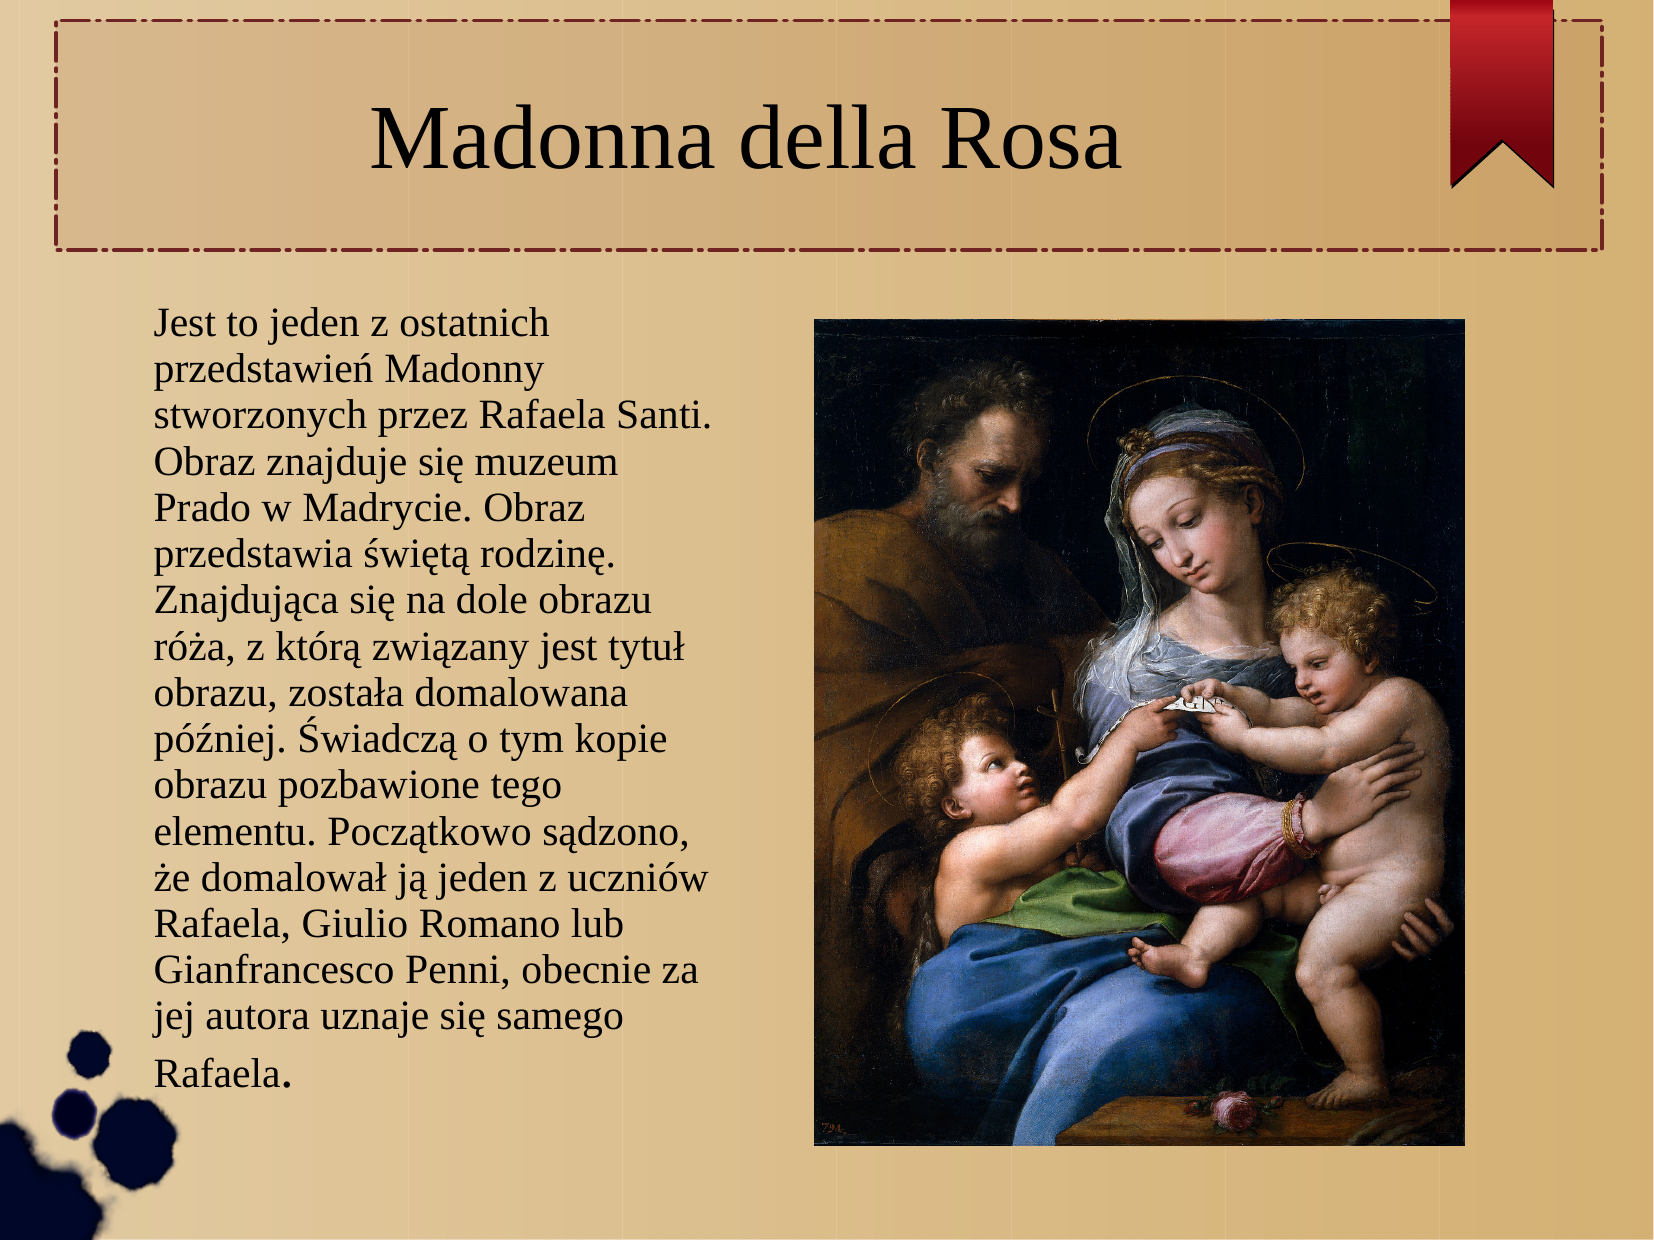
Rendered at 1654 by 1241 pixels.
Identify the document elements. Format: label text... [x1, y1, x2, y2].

list Jest to jeden z ostatnich przedstawień Madonny stworzonych przez Rafaela Santi. Obraz znajduje się muzeum Prado w Madrycie. Obraz przedstawia świętą rodzinę. Znajdująca się na dole obrazu róża, z którą związany jest tytuł obrazu, została domalowana później. Świadczą o tym kopie obrazu pozbawione tego elementu. Początkowo sądzono, że domalował ją jeden z uczniów Rafaela, Giulio Romano lub Gianfrancesco Penni, obecnie za jej autora uznaje się samego Rafaela. [82, 299, 721, 1111]
title Madonna della Rosa [82, 47, 1412, 229]
picture [814, 319, 1465, 1146]
